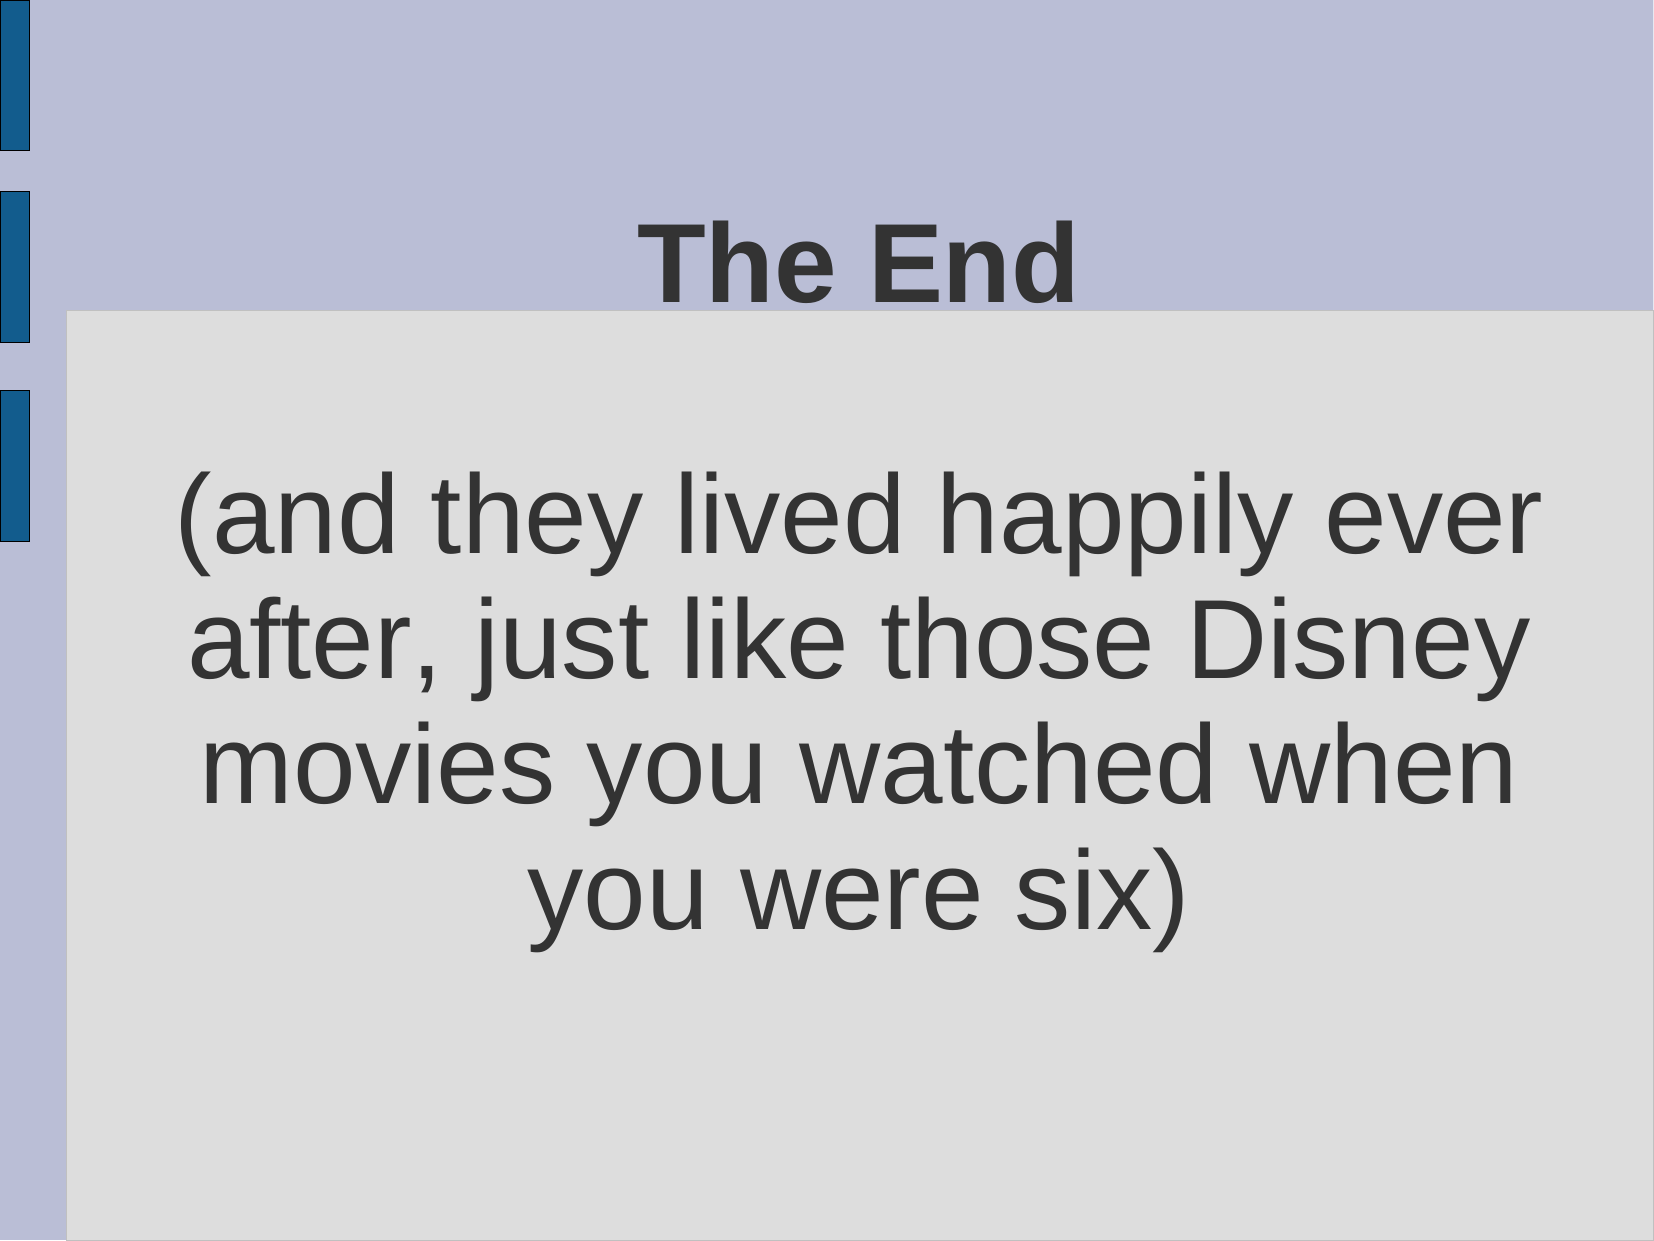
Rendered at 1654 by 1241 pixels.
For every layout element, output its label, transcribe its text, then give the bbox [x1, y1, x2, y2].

title The End (and they lived happily ever after, just like those Disney movies you watched when you were six) [152, 118, 1565, 1036]
